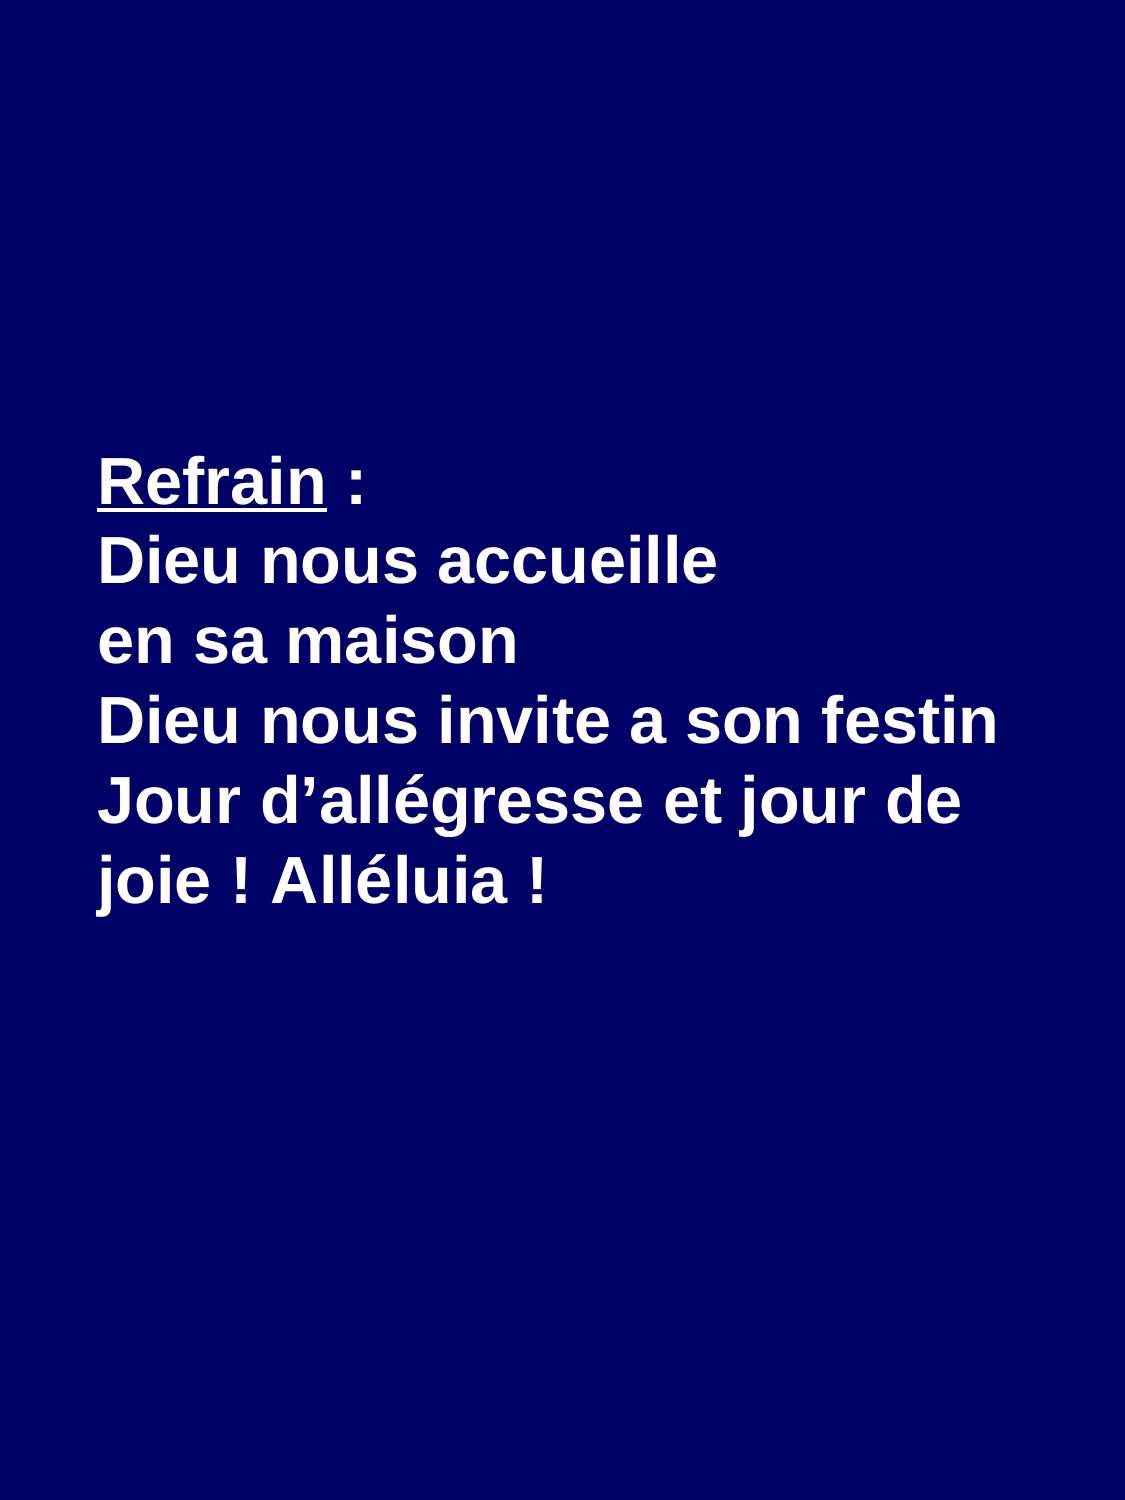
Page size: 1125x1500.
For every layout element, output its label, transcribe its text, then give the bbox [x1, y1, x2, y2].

text_box Refrain : Dieu nous accueille en sa maison Dieu nous invite a son festin Jour d’allégresse et jour de joie ! Alléluia ! [82, 129, 1040, 1165]
